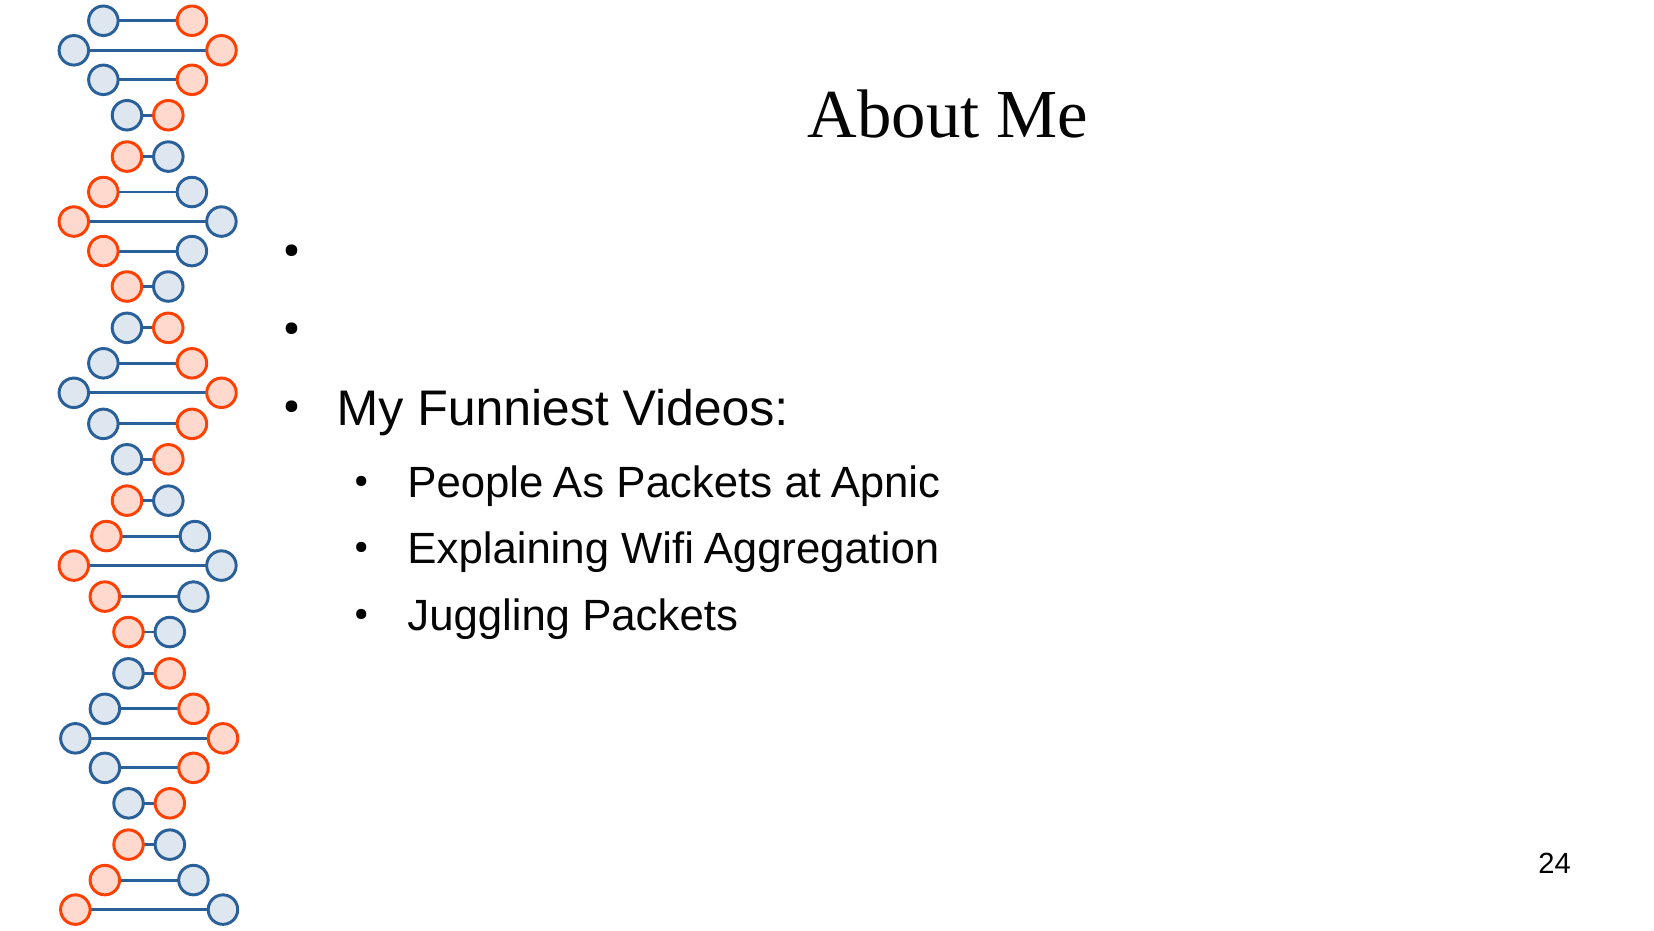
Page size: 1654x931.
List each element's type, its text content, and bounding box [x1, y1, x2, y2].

title About Me [283, 37, 1613, 192]
list My Funniest Videos: People As Packets at Apnic Explaining Wifi Aggregation Juggling Packets [265, 224, 1595, 764]
